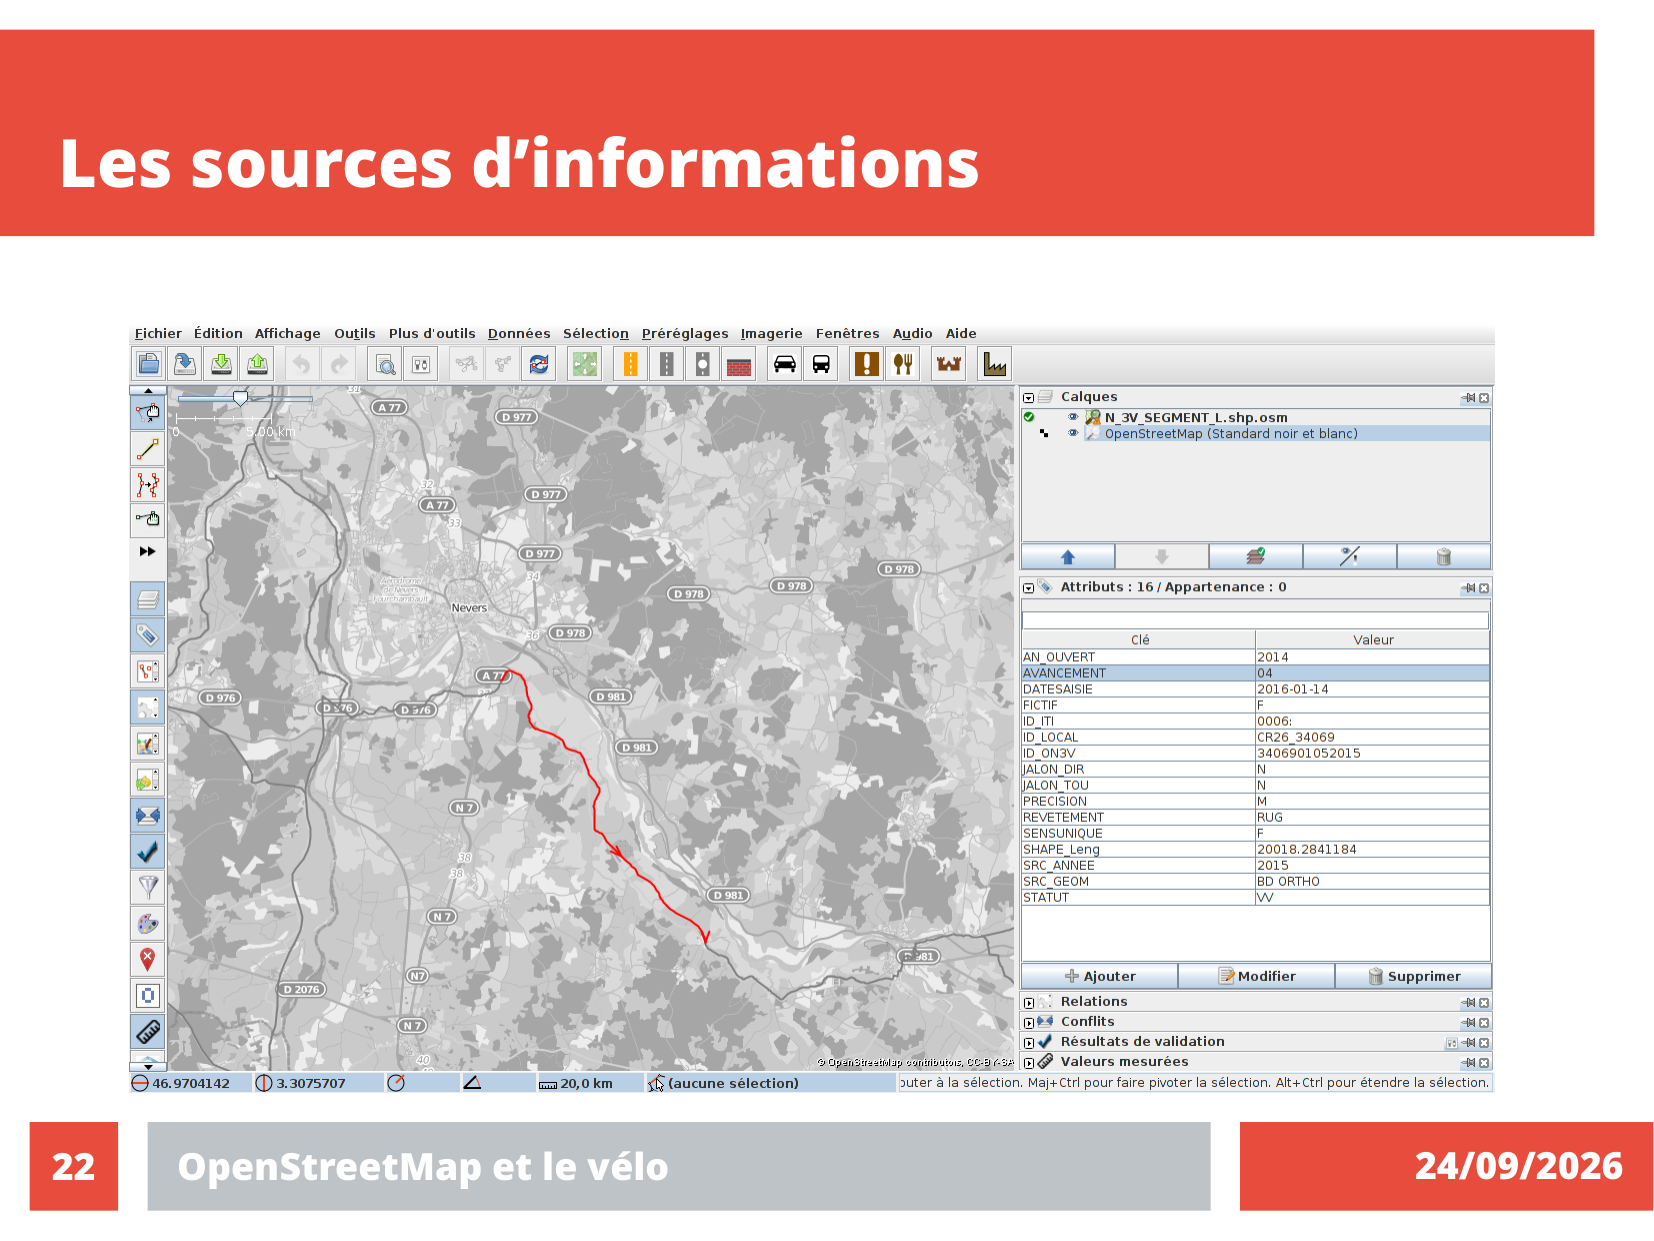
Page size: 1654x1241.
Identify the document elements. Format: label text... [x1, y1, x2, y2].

picture [129, 324, 1495, 1093]
title Les sources d’informations [59, 59, 1595, 207]
